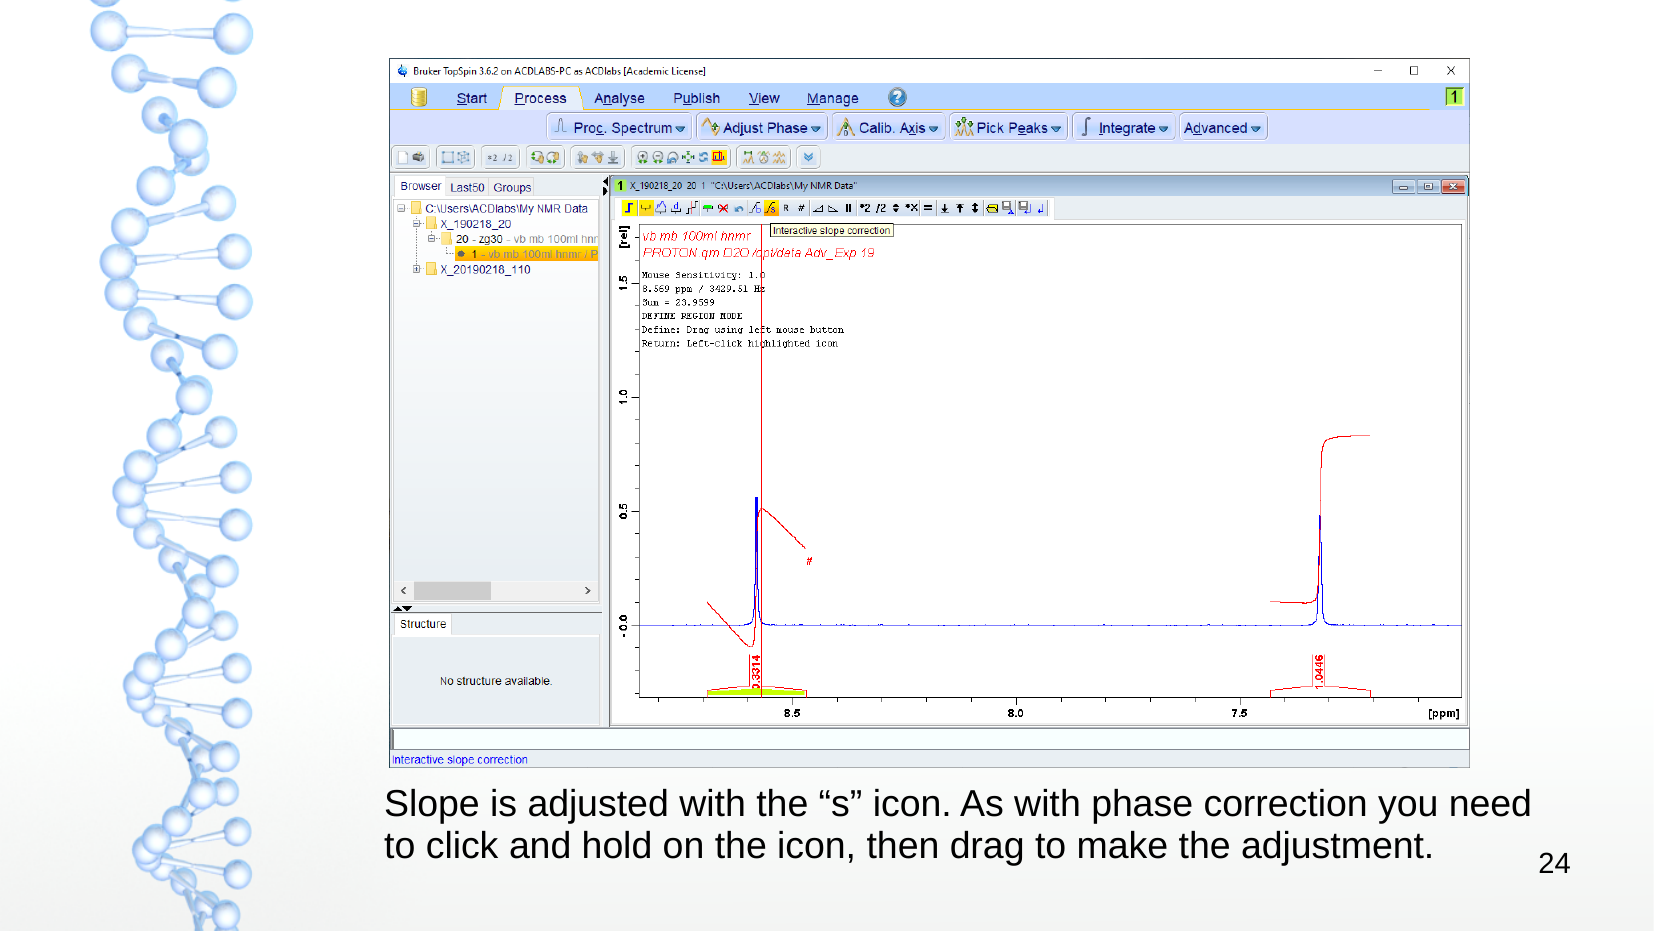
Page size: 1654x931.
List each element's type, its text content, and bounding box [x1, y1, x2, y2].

picture [0, 0, 1654, 931]
text_box Slope is adjusted with the “s” icon. As with phase correction you need to click and hold on the icon, then drag to make the adjustment. [369, 775, 1548, 875]
